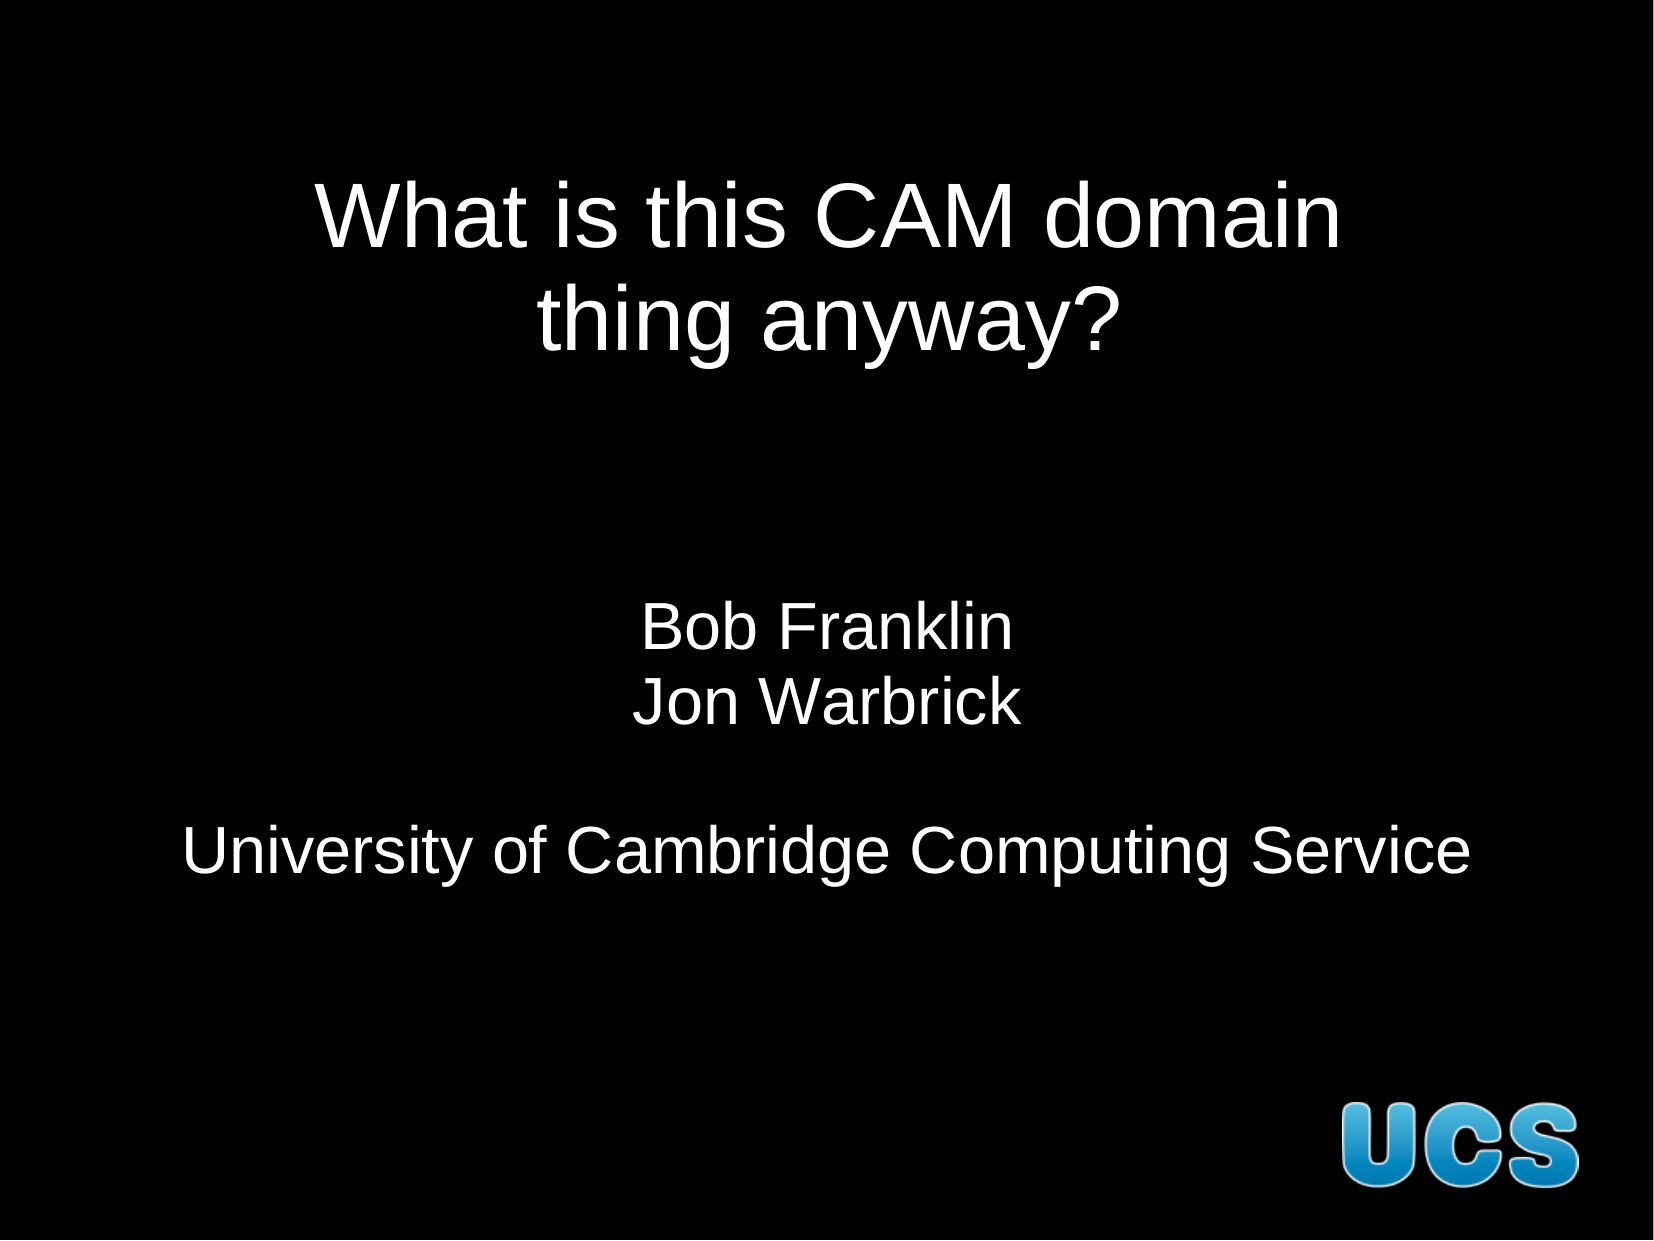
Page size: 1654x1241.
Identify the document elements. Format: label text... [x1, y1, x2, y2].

subtitle Bob Franklin Jon Warbrick University of Cambridge Computing Service [121, 293, 1534, 1185]
title What is this CAM domain thing anyway? [123, 131, 1536, 404]
picture [1342, 1102, 1579, 1190]
